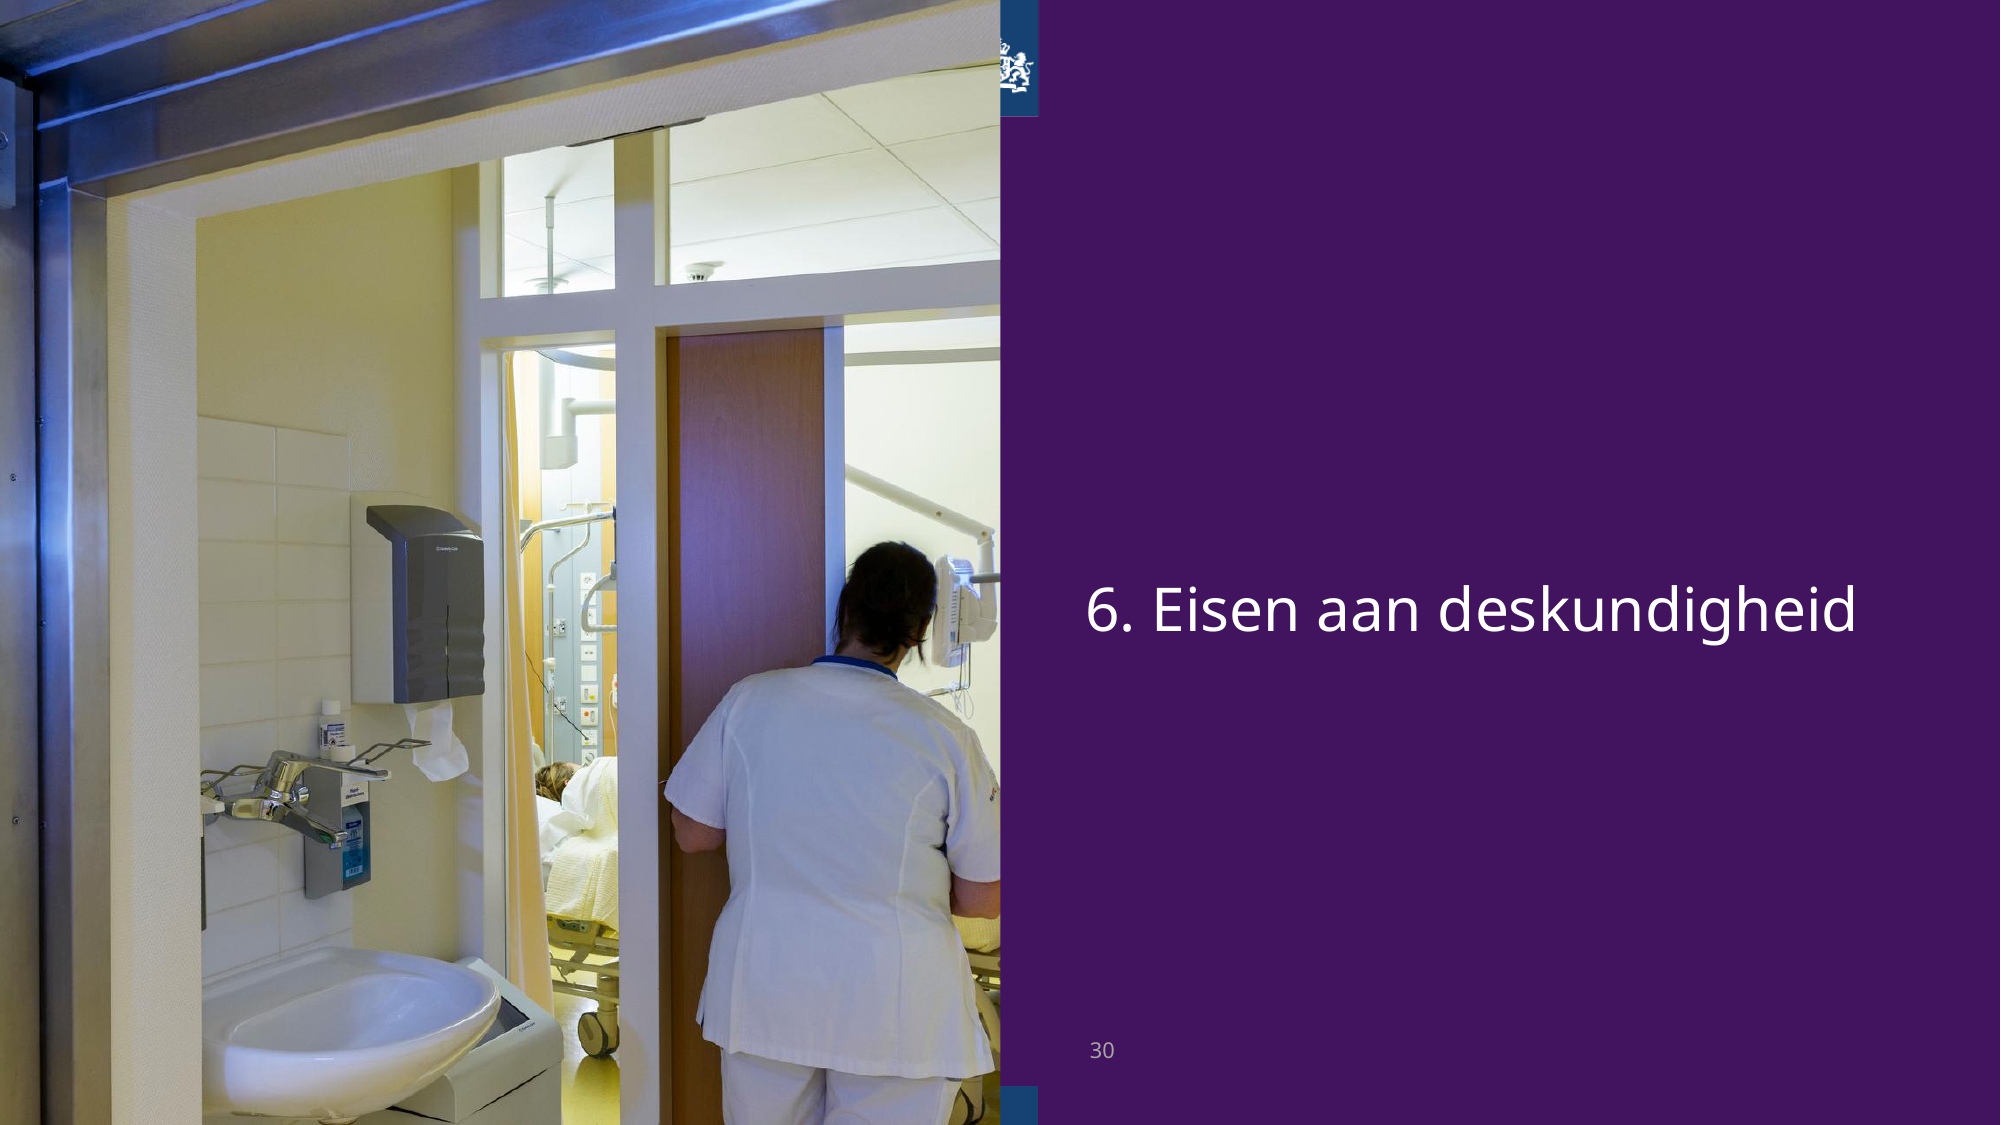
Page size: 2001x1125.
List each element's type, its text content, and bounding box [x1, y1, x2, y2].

title 6. Eisen aan deskundigheid [1070, 496, 1892, 653]
picture [0, 0, 1001, 1125]
text_box [1074, 1020, 1897, 1074]
